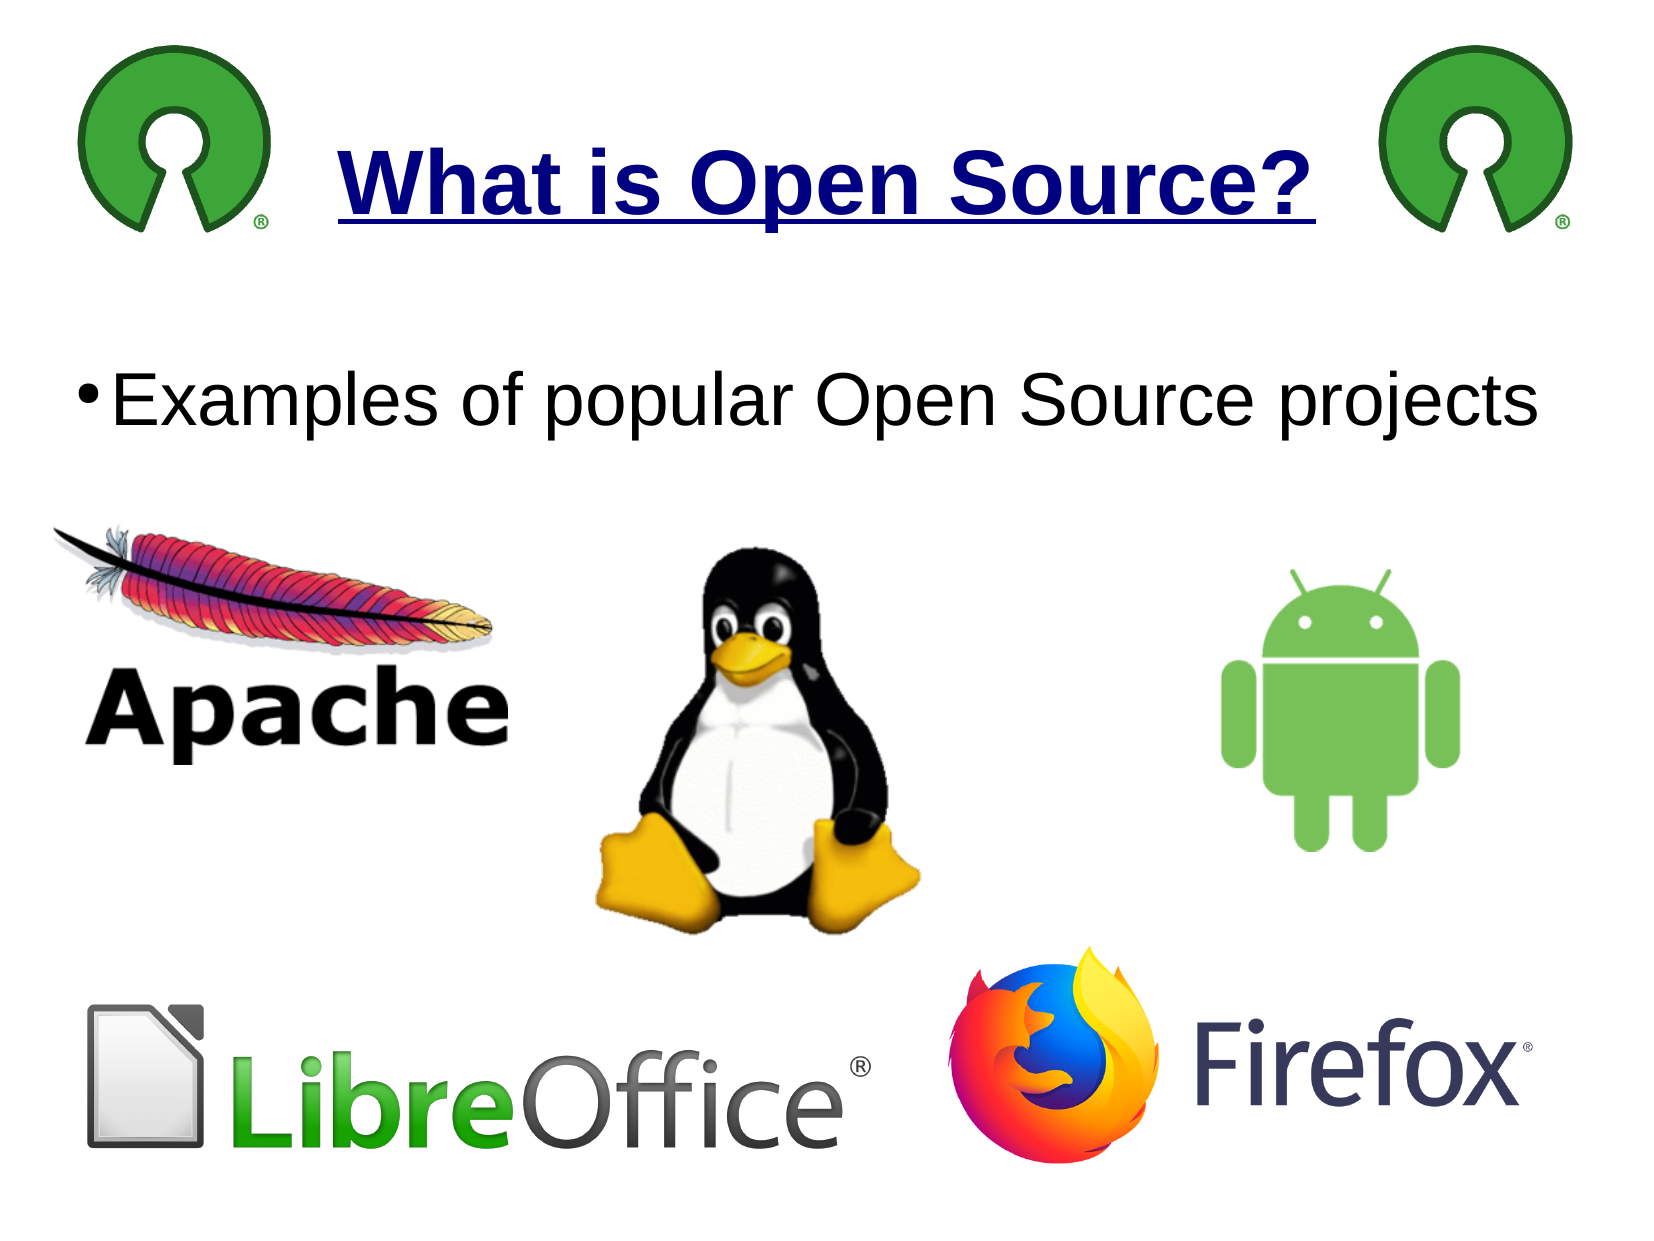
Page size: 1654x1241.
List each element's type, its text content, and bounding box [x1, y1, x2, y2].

picture [1376, 41, 1576, 241]
picture [53, 524, 508, 765]
picture [586, 537, 931, 946]
text_box Examples of popular Open Source projects [75, 270, 1591, 1137]
picture [64, 831, 1654, 1241]
picture [1200, 569, 1482, 852]
title What is Open Source? [82, 77, 1571, 270]
picture [75, 41, 274, 241]
